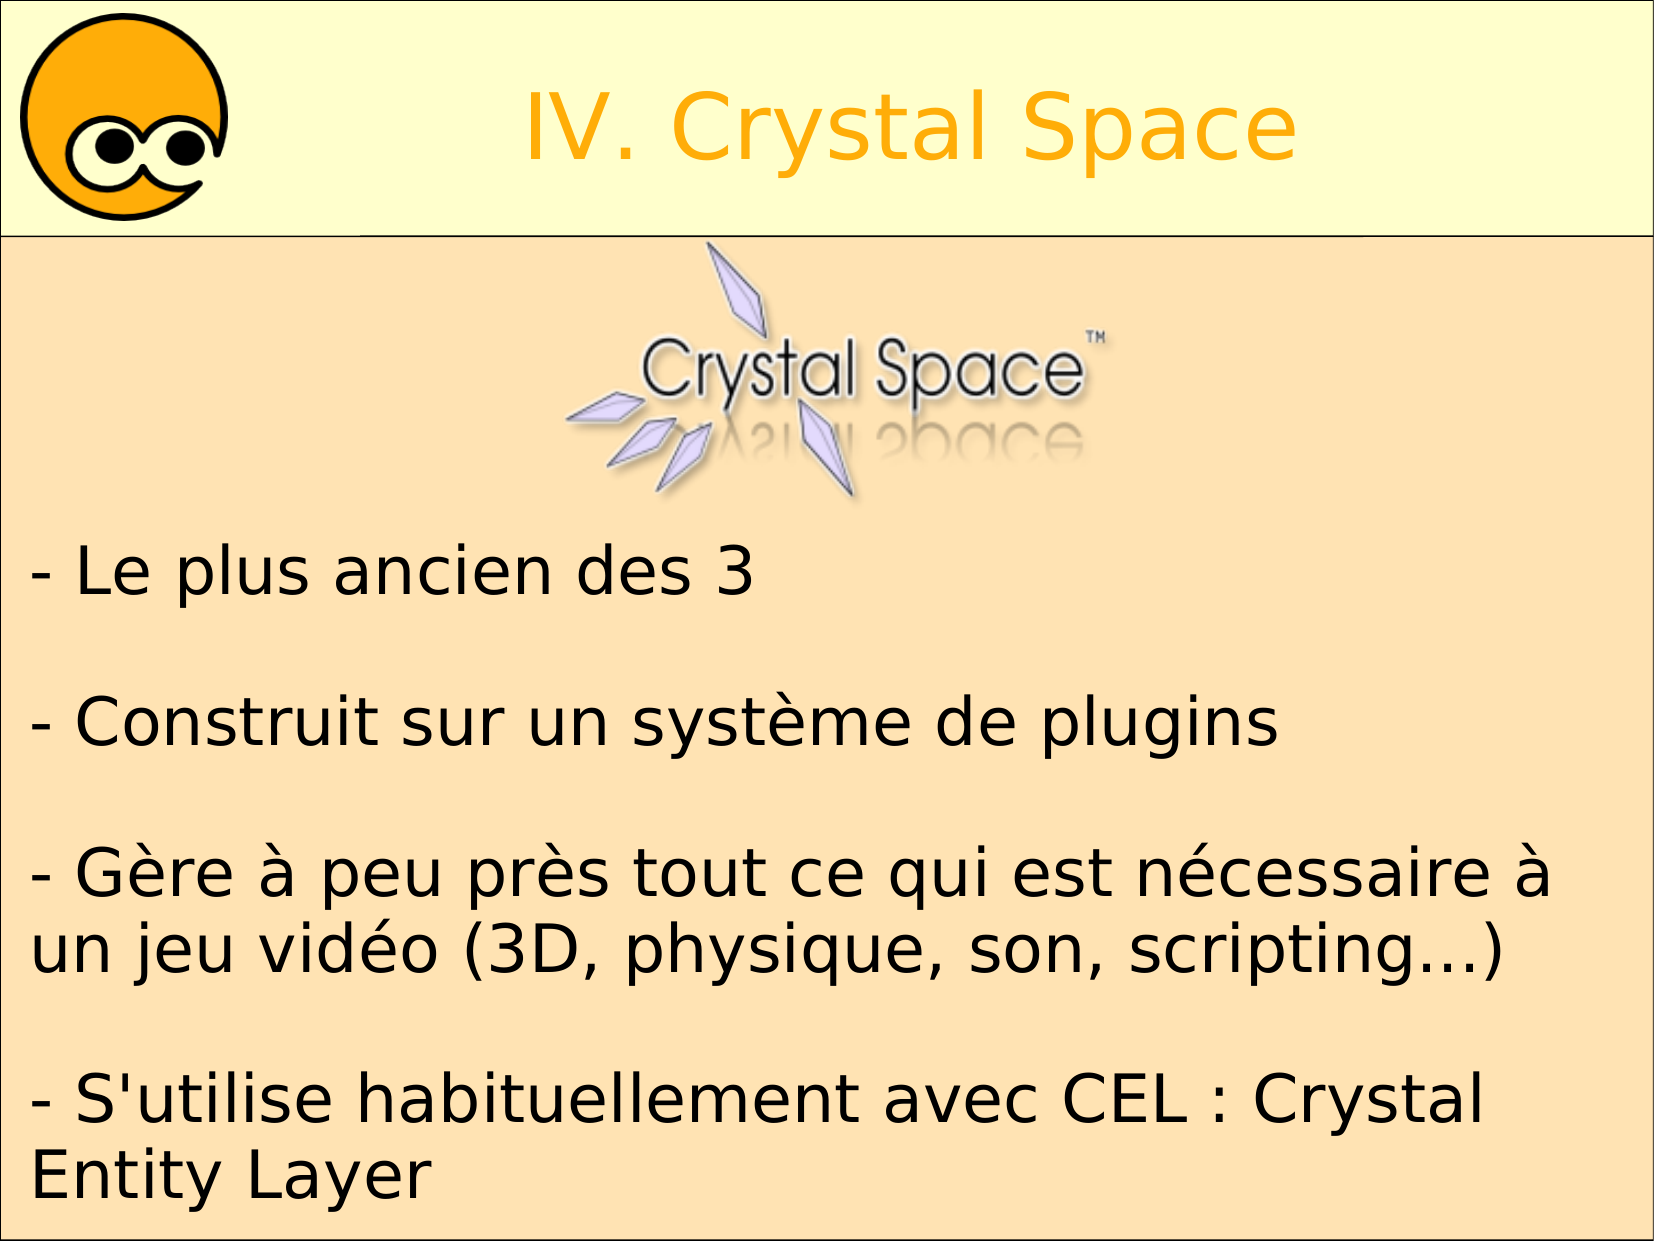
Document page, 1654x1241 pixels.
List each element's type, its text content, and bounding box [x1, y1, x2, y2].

picture [561, 236, 1123, 517]
title IV. Crystal Space [252, 28, 1571, 228]
subtitle - Le plus ancien des 3 - Construit sur un système de plugins - Gère à peu près tout ce qui est nécessaire à un jeu vidéo (3D, physique, son, scripting...) - S'utilise habituellement avec CEL : Crystal Entity Layer [29, 519, 1625, 1229]
picture [20, 13, 228, 221]
